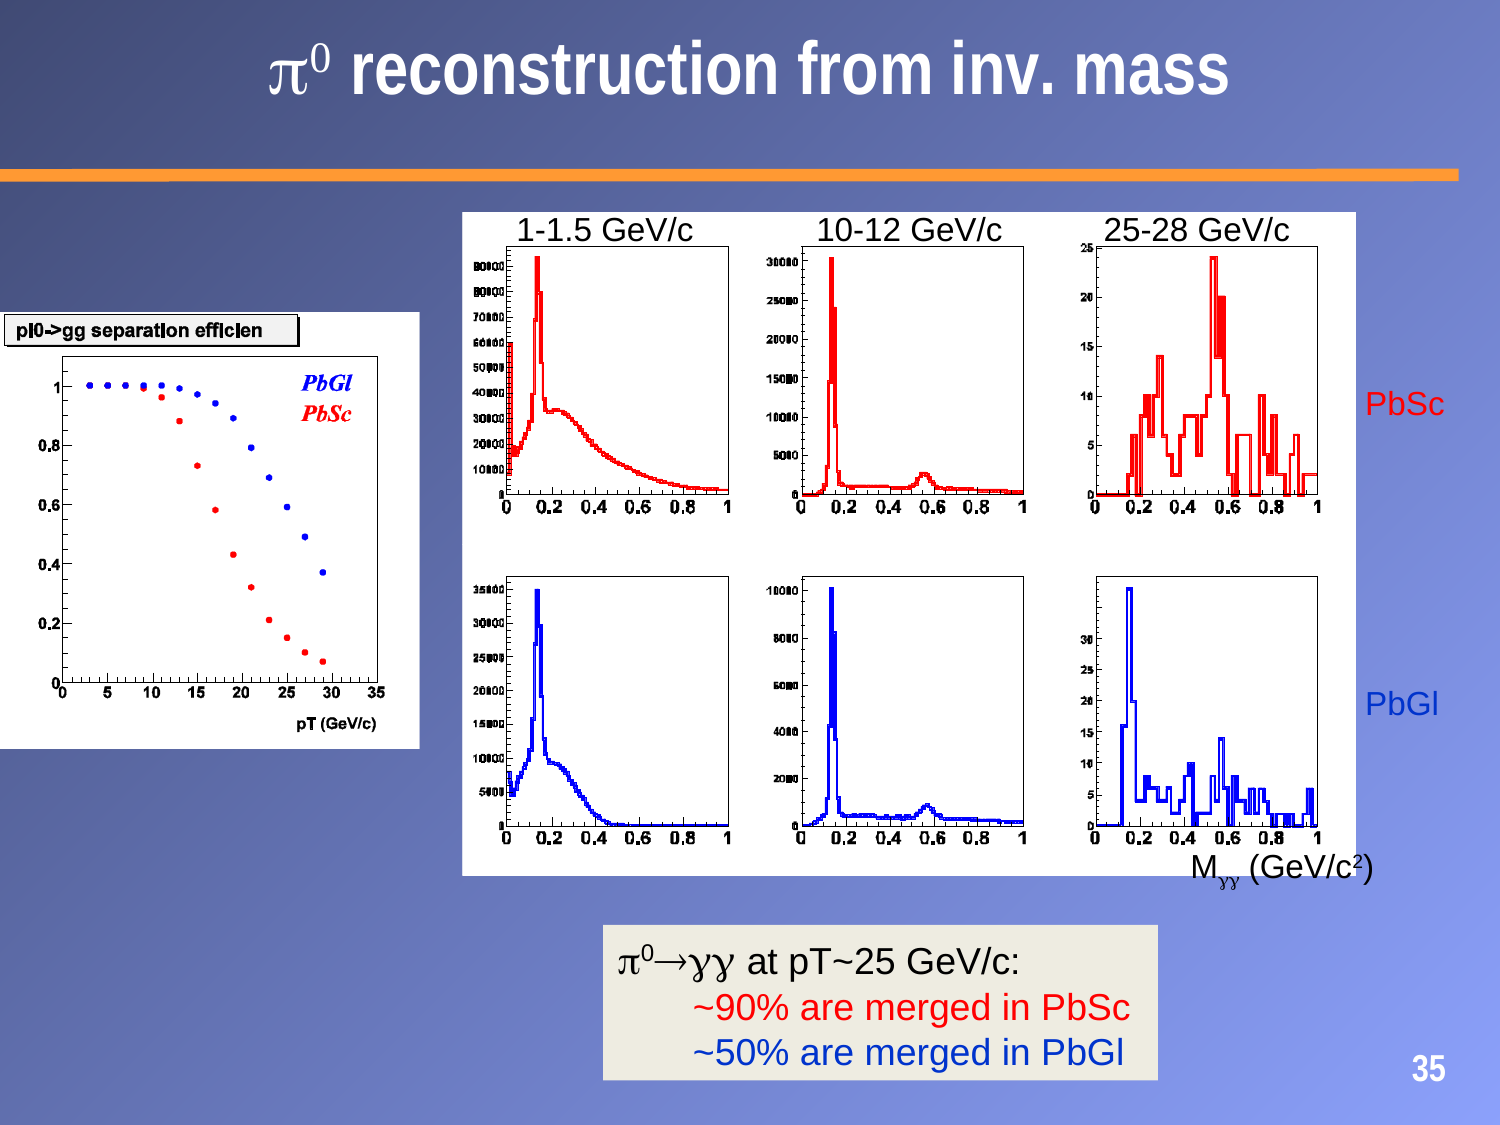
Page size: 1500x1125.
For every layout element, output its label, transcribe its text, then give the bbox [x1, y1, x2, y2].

text_box 0 at pT~25 GeV/c: ~90% are merged in PbSc ~50% are merged in PbGl [603, 924, 1158, 1081]
text_box PbSc [1350, 374, 1460, 431]
text_box PbGl [1350, 674, 1455, 731]
text_box 0 reconstruction from inv. mass [75, 0, 1426, 135]
picture [0, 312, 420, 751]
text_box 25-28 GeV/c [1088, 199, 1306, 256]
text_box 10-12 GeV/c [801, 199, 1018, 256]
text_box 1-1.5 GeV/c [501, 199, 709, 256]
text_box M (GeV/c2) [1175, 837, 1389, 899]
picture [462, 212, 1357, 879]
